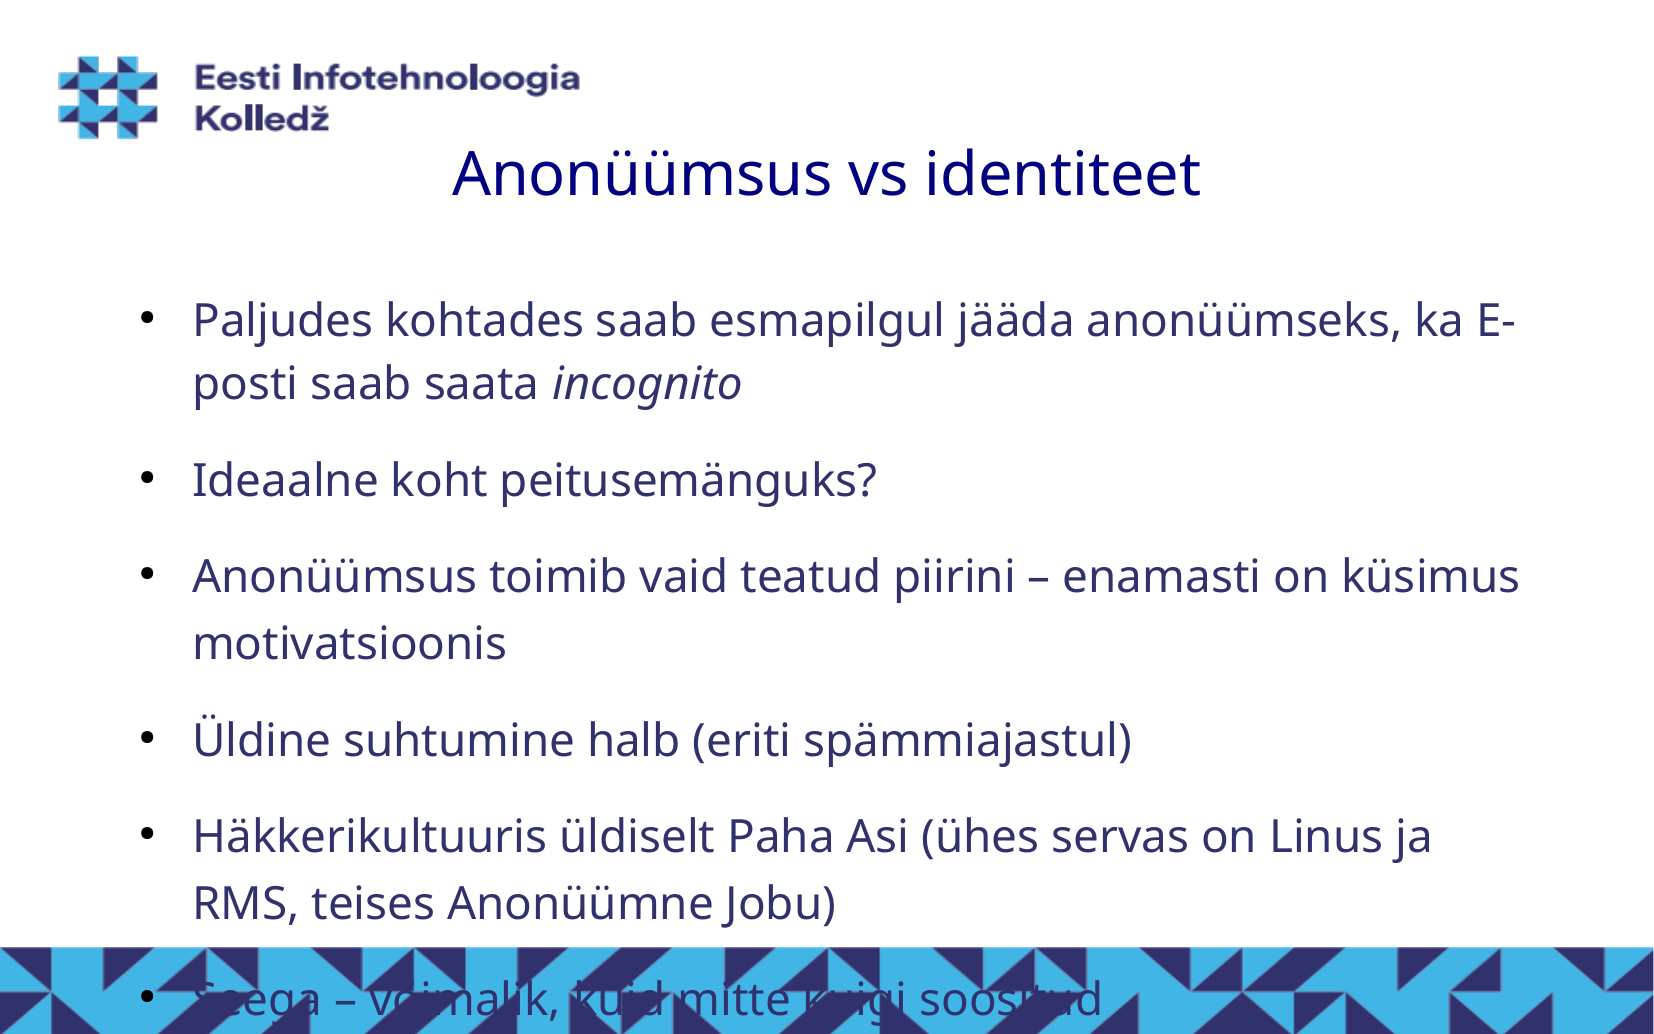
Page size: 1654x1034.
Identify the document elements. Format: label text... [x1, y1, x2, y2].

list Paljudes kohtades saab esmapilgul jääda anonüümseks, ka E-posti saab saata incognito Ideaalne koht peitusemänguks? Anonüümsus toimib vaid teatud piirini – enamasti on küsimus motivatsioonis Üldine suhtumine halb (eriti spämmiajastul) Häkkerikultuuris üldiselt Paha Asi (ühes servas on Linus ja RMS, teises Anonüümne Jobu) Seega – võimalik, kuid mitte kuigi soositud [121, 287, 1533, 1034]
title Anonüümsus vs identiteet [121, 83, 1533, 260]
